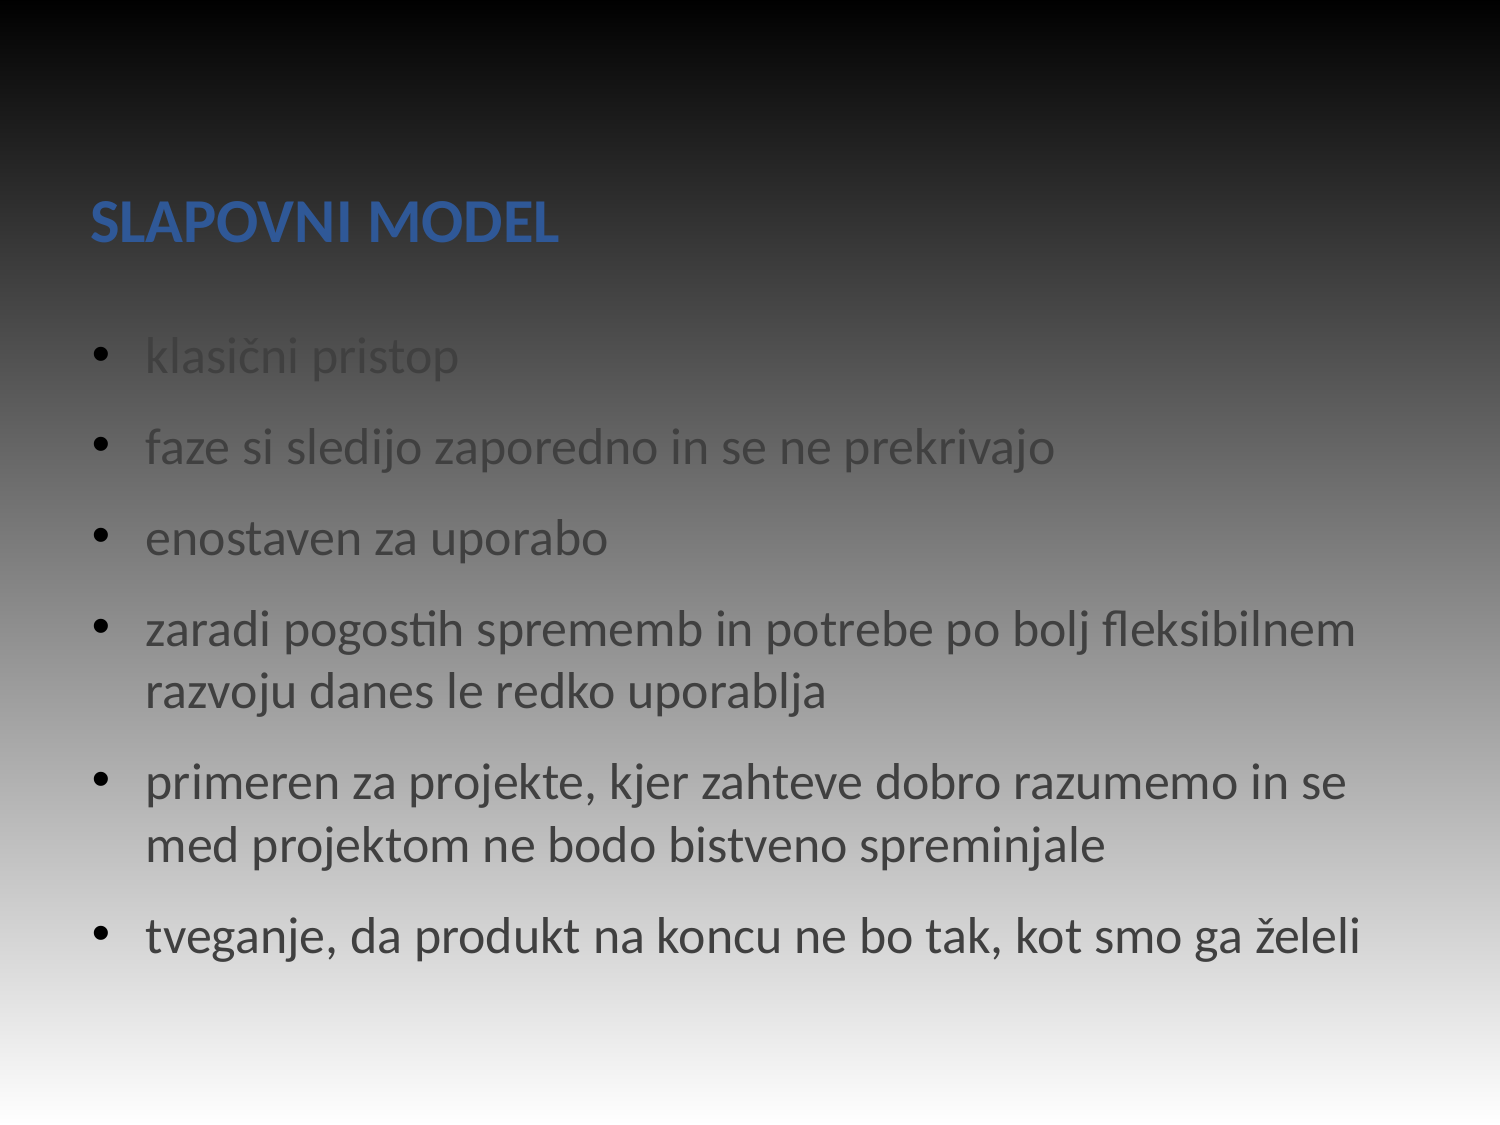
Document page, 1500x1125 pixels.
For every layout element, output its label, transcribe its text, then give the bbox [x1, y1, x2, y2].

title SLAPOVNI MODEL [75, 0, 1425, 263]
list klasični pristop faze si sledijo zaporedno in se ne prekrivajo enostaven za uporabo zaradi pogostih sprememb in potrebe po bolj fleksibilnem razvoju danes le redko uporablja primeren za projekte, kjer zahteve dobro razumemo in se med projektom ne bodo bistveno spreminjale tveganje, da produkt na koncu ne bo tak, kot smo ga želeli [76, 314, 1427, 982]
